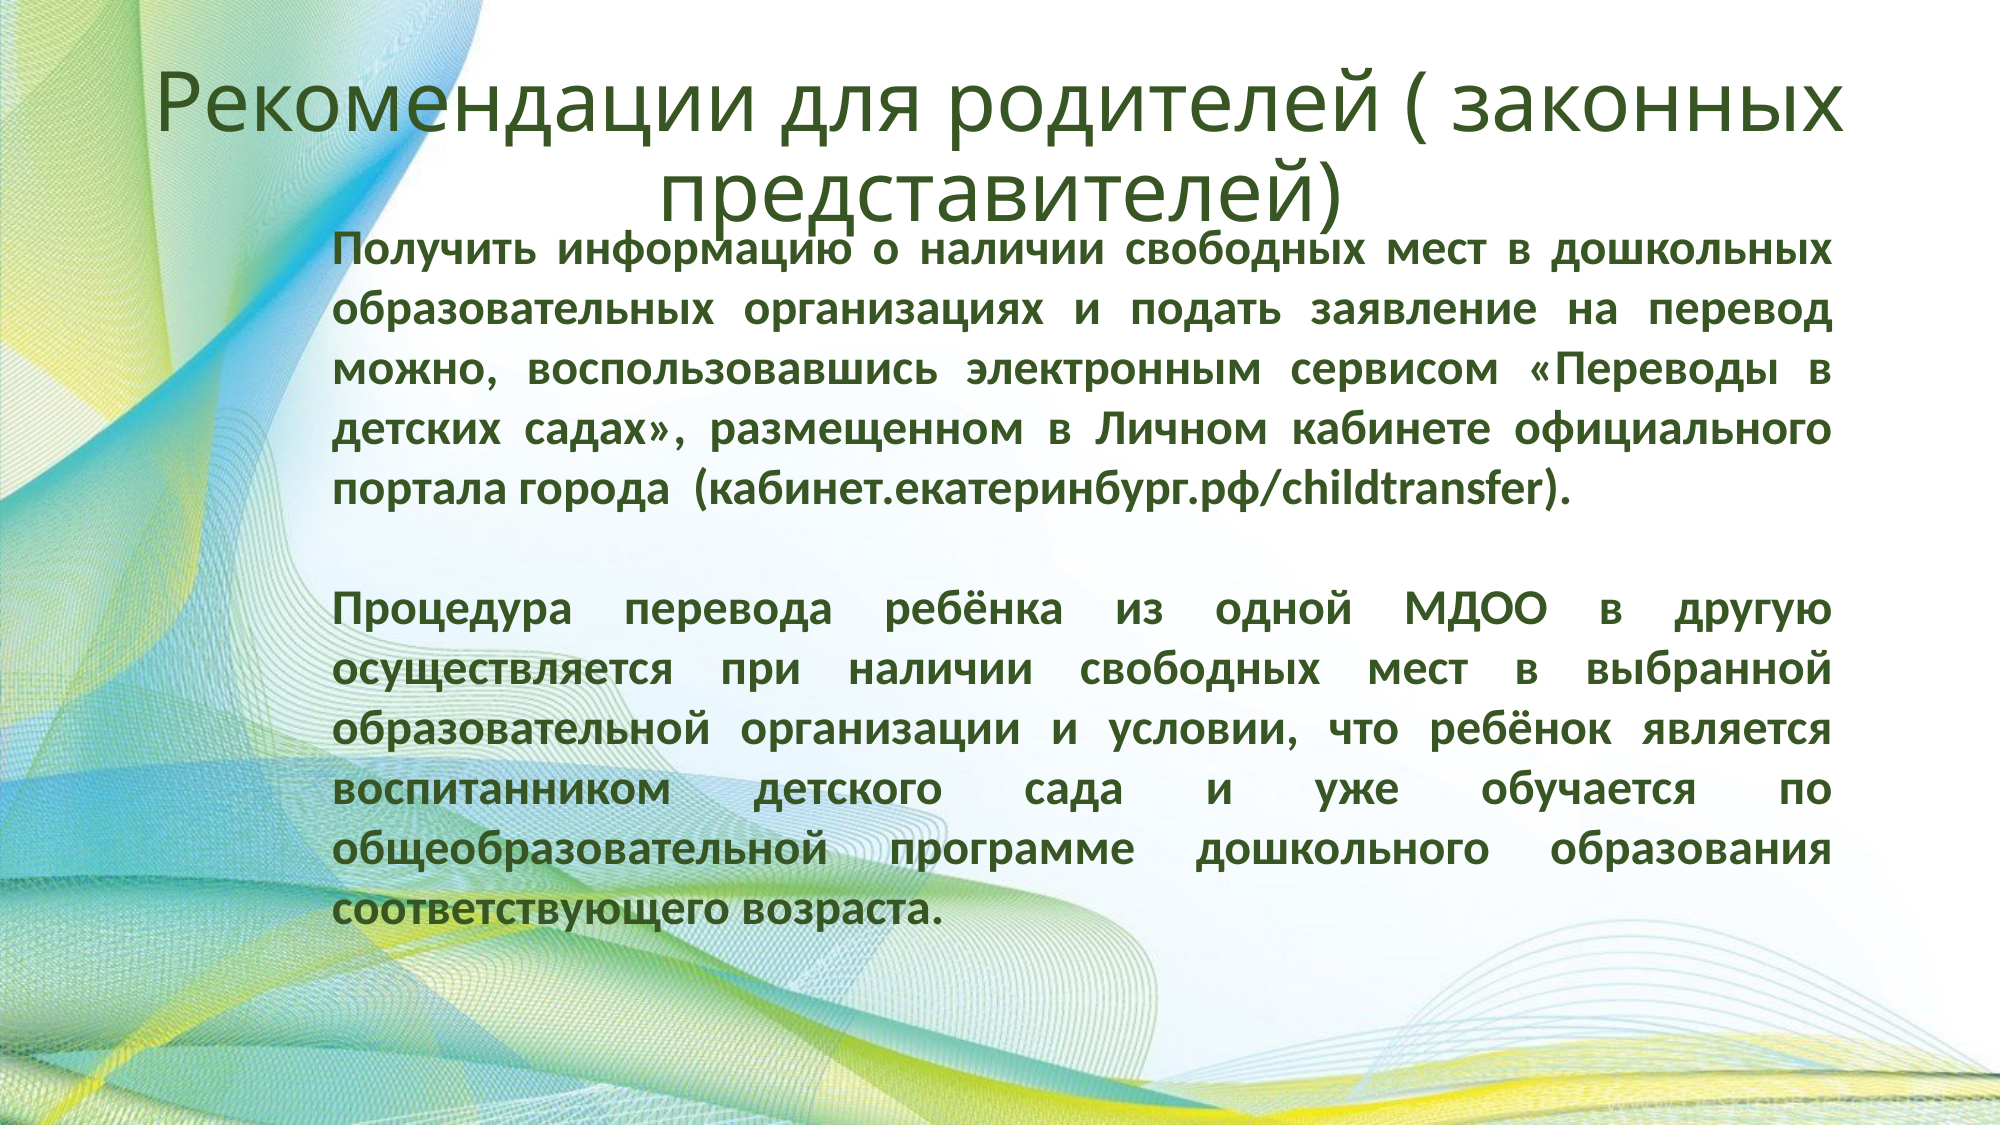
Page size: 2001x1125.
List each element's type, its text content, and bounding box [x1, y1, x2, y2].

picture [0, 0, 2000, 1125]
subtitle Рекомендации для родителей ( законных представителей) [120, 52, 1880, 169]
text_box Получить информацию о наличии свободных мест в дошкольных образовательных организациях и подать заявление на перевод можно, воспользовавшись электронным сервисом «Переводы в детских садах», размещенном в Личном кабинете официального портала города (кабинет.екатеринбург.рф/childtransfer). Процедура перевода ребёнка из одной МДОО в другую осуществляется при наличии свободных мест в выбранной образовательной организации и условии, что ребёнок является воспитанником детского сада и уже обучается по общеобразовательной программе дошкольного образования соответствующего возраста. [317, 207, 1849, 942]
